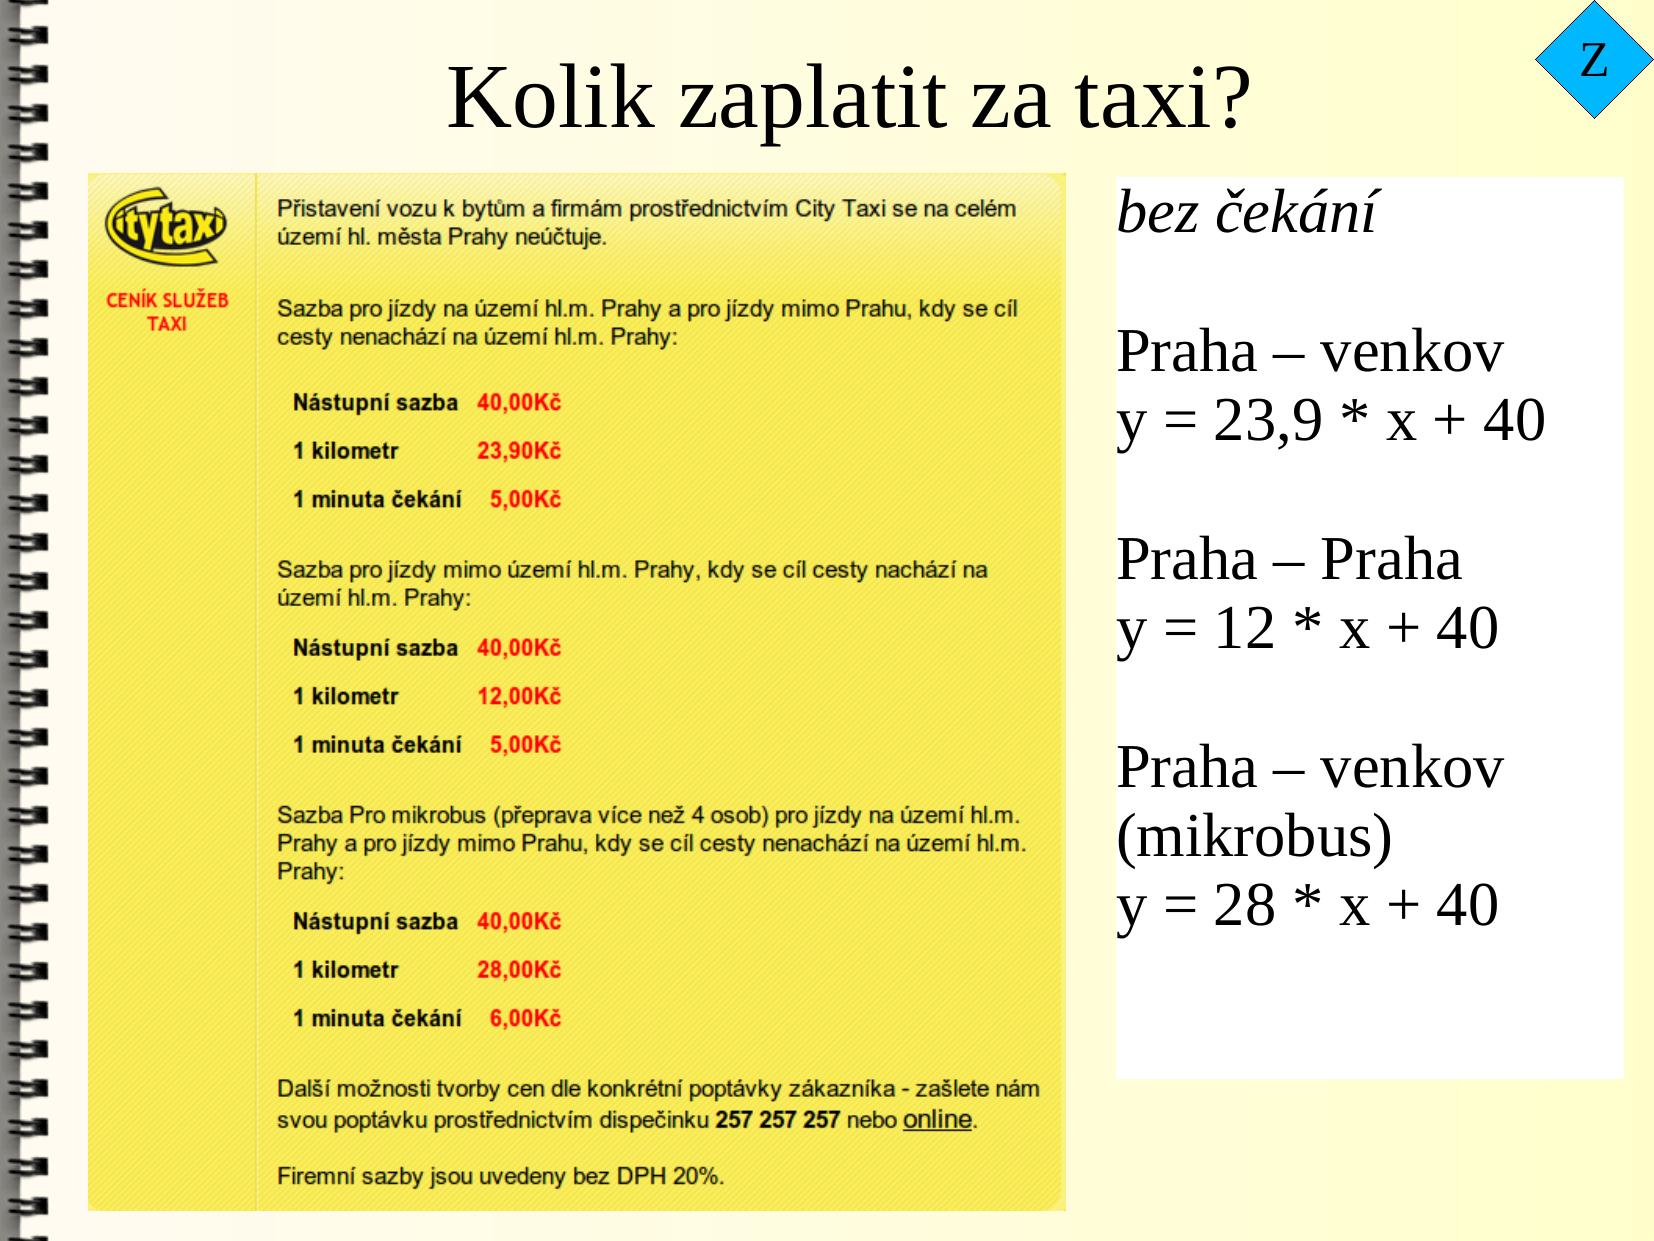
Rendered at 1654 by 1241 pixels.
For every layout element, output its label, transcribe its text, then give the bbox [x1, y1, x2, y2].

title Kolik zaplatit za taxi? [106, 0, 1595, 193]
text_box Z [1535, 0, 1654, 119]
picture [0, 0, 1654, 1241]
picture [88, 173, 1066, 1211]
text_box bez čekání Praha – venkov y = 23,9 * x + 40 Praha – Praha y = 12 * x + 40 Praha – venkov (mikrobus) y = 28 * x + 40 [1116, 177, 1625, 1080]
